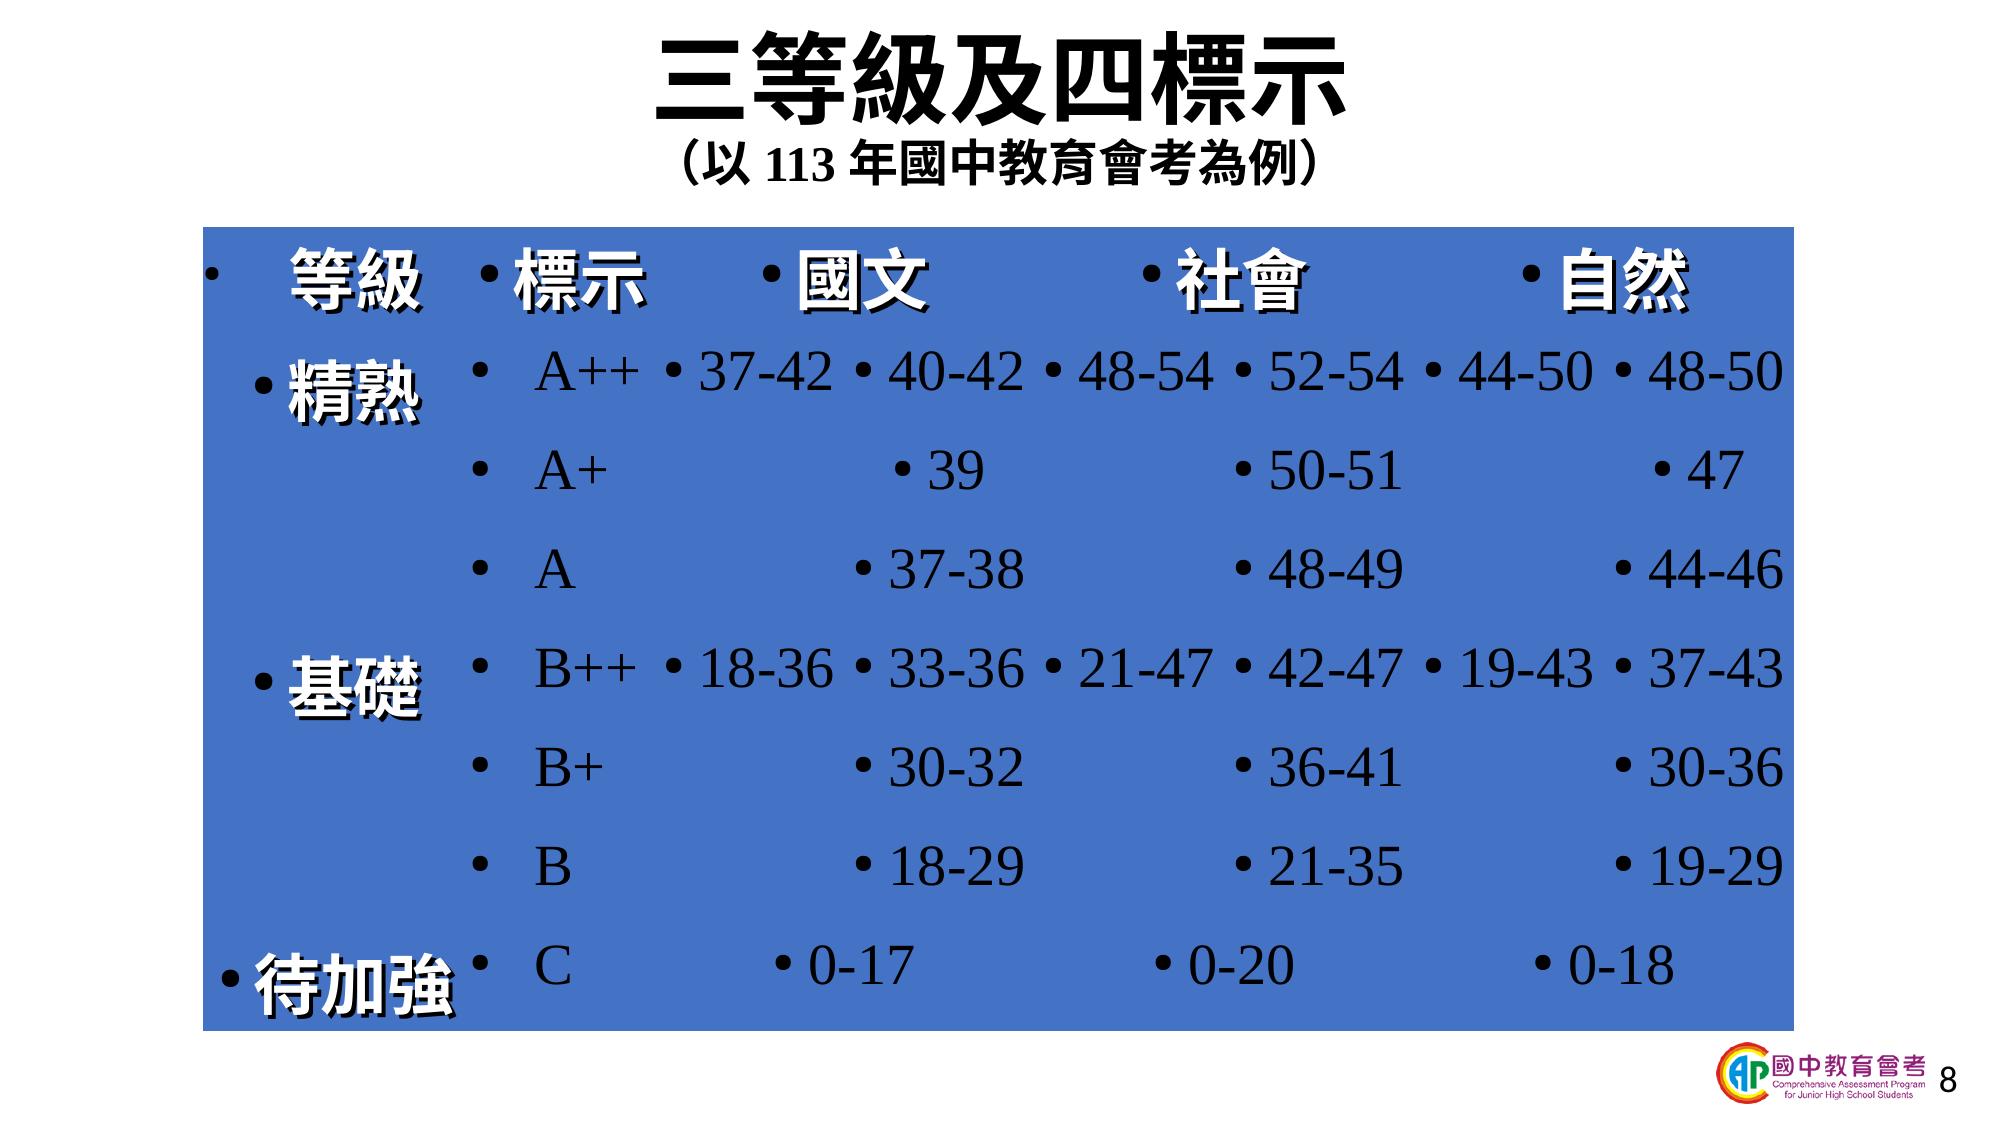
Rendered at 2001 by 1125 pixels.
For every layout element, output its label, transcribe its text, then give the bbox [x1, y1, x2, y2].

table_cell A++ [470, 339, 654, 438]
table_cell 42-47 [1224, 635, 1414, 734]
table_cell C [470, 932, 654, 1031]
table_cell 21-47 [1034, 635, 1224, 932]
table_cell 19-29 [1604, 833, 1794, 932]
table_cell 18-36 [654, 635, 844, 932]
table_cell 18-29 [844, 833, 1034, 932]
table_cell 50-51 [1224, 438, 1414, 537]
table_cell 36-41 [1224, 734, 1414, 833]
table_cell 精熟 [203, 339, 470, 635]
table_cell 待加強 [203, 932, 470, 1031]
title 三等級及四標示 （以113年國中教育會考為例） [137, 2, 1863, 220]
table_cell 40-42 [844, 339, 1034, 438]
table_cell 基礎 [203, 635, 470, 932]
table_cell 48-54 [1034, 339, 1224, 635]
table_header 國文 [654, 227, 1034, 339]
table_cell A [470, 537, 654, 635]
table_header 等級 [203, 227, 470, 339]
table_cell 47 [1604, 438, 1794, 537]
table_cell 0-20 [1034, 932, 1414, 1031]
table_cell 37-42 [654, 339, 844, 635]
table_header 標示 [470, 227, 654, 339]
table_cell A+ [470, 438, 654, 537]
table_cell 52-54 [1224, 339, 1414, 438]
table_cell B [470, 833, 654, 932]
table_cell 33-36 [844, 635, 1034, 734]
table_cell 37-43 [1604, 635, 1794, 734]
table_cell 0-18 [1414, 932, 1794, 1031]
table_cell 21-35 [1224, 833, 1414, 932]
table_cell 48-49 [1224, 537, 1414, 635]
table_cell 44-46 [1604, 537, 1794, 635]
text_box [1923, 1047, 2000, 1108]
table_header 自然 [1414, 227, 1794, 339]
table_cell 30-32 [844, 734, 1034, 833]
table_cell 44-50 [1414, 339, 1604, 635]
table_cell 30-36 [1604, 734, 1794, 833]
table_cell 19-43 [1414, 635, 1604, 932]
table_cell 0-17 [654, 932, 1034, 1031]
table_cell 48-50 [1604, 339, 1794, 438]
table_cell B+ [470, 734, 654, 833]
table_cell B++ [470, 635, 654, 734]
table_cell 37-38 [844, 537, 1034, 635]
table_cell 39 [844, 438, 1034, 537]
table_header 社會 [1034, 227, 1414, 339]
